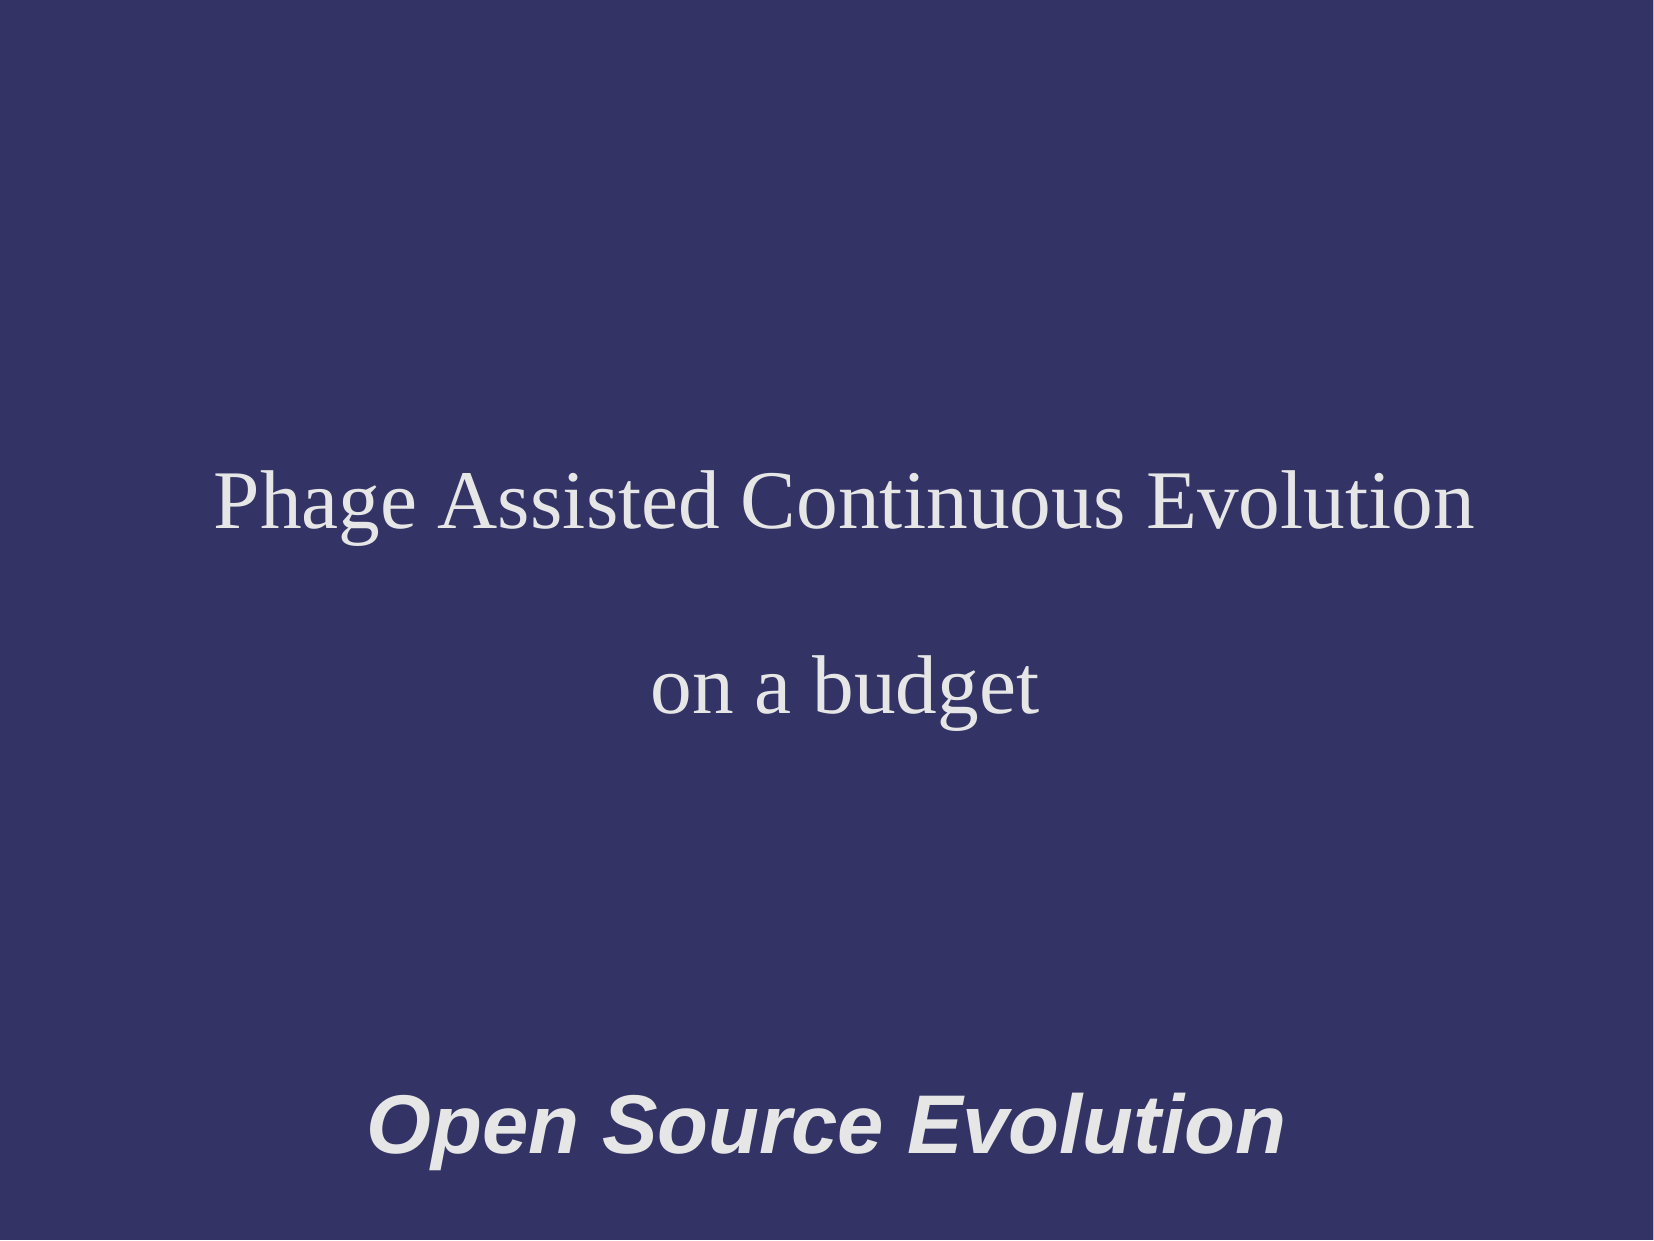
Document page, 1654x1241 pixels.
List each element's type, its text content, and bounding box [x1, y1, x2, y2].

title Open Source Evolution [82, 1021, 1571, 1229]
subtitle Phage Assisted Continuous Evolution on a budget [150, 156, 1541, 938]
